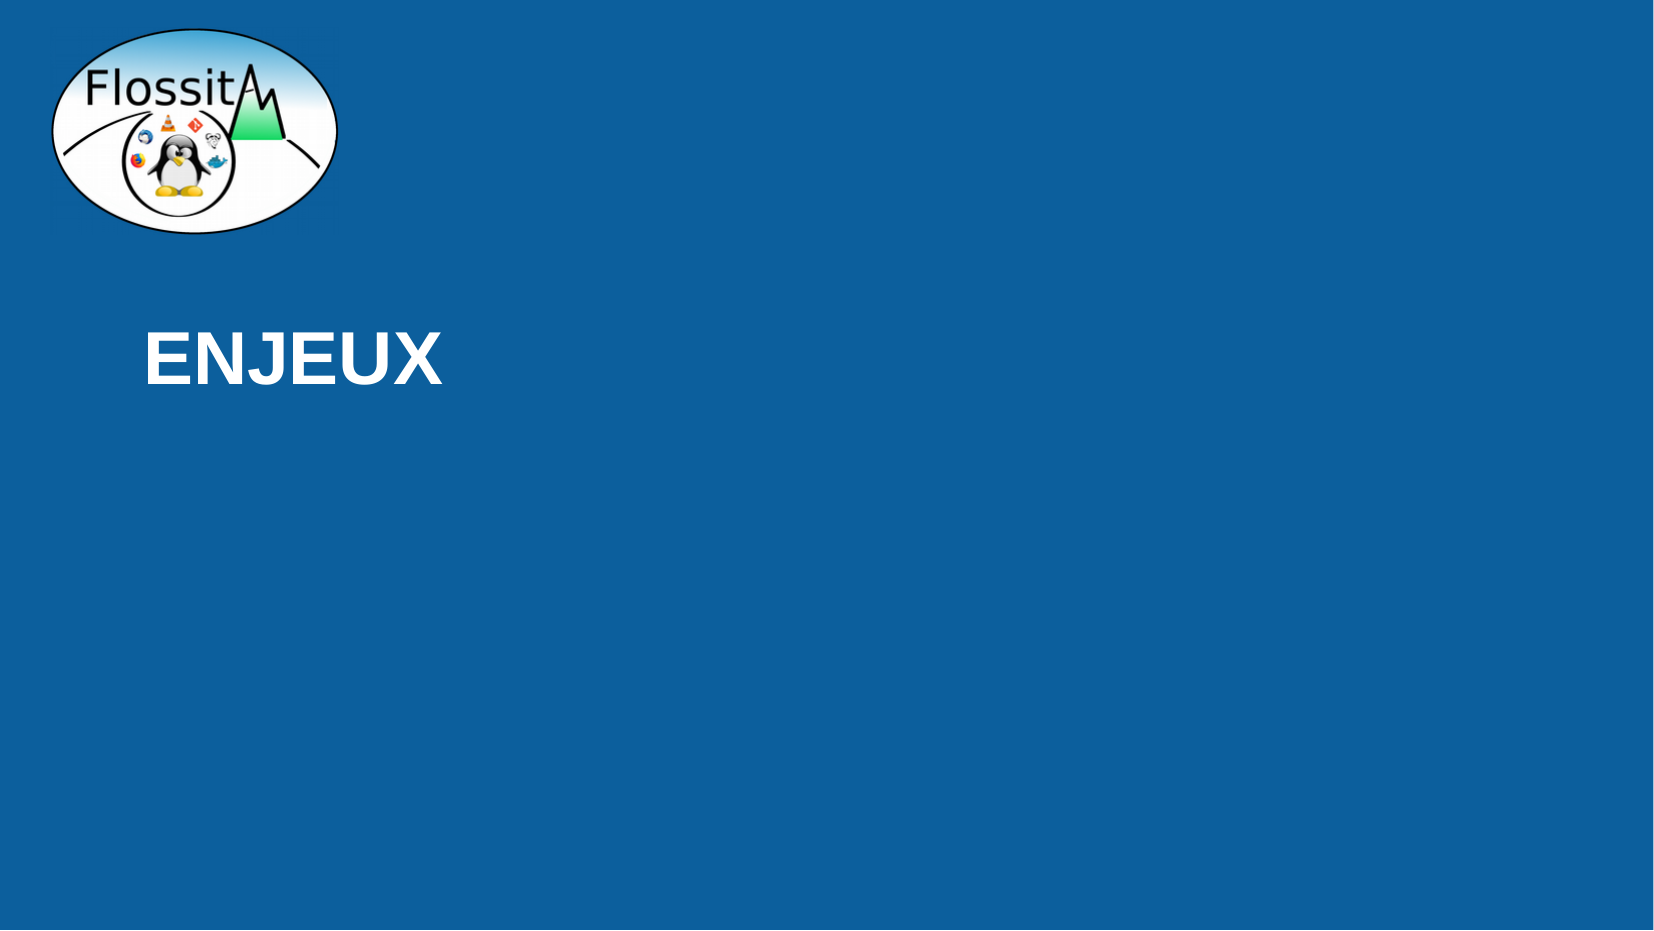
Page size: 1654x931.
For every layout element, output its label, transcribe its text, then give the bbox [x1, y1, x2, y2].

picture [50, 27, 339, 235]
title ENJEUX [143, 182, 1459, 401]
